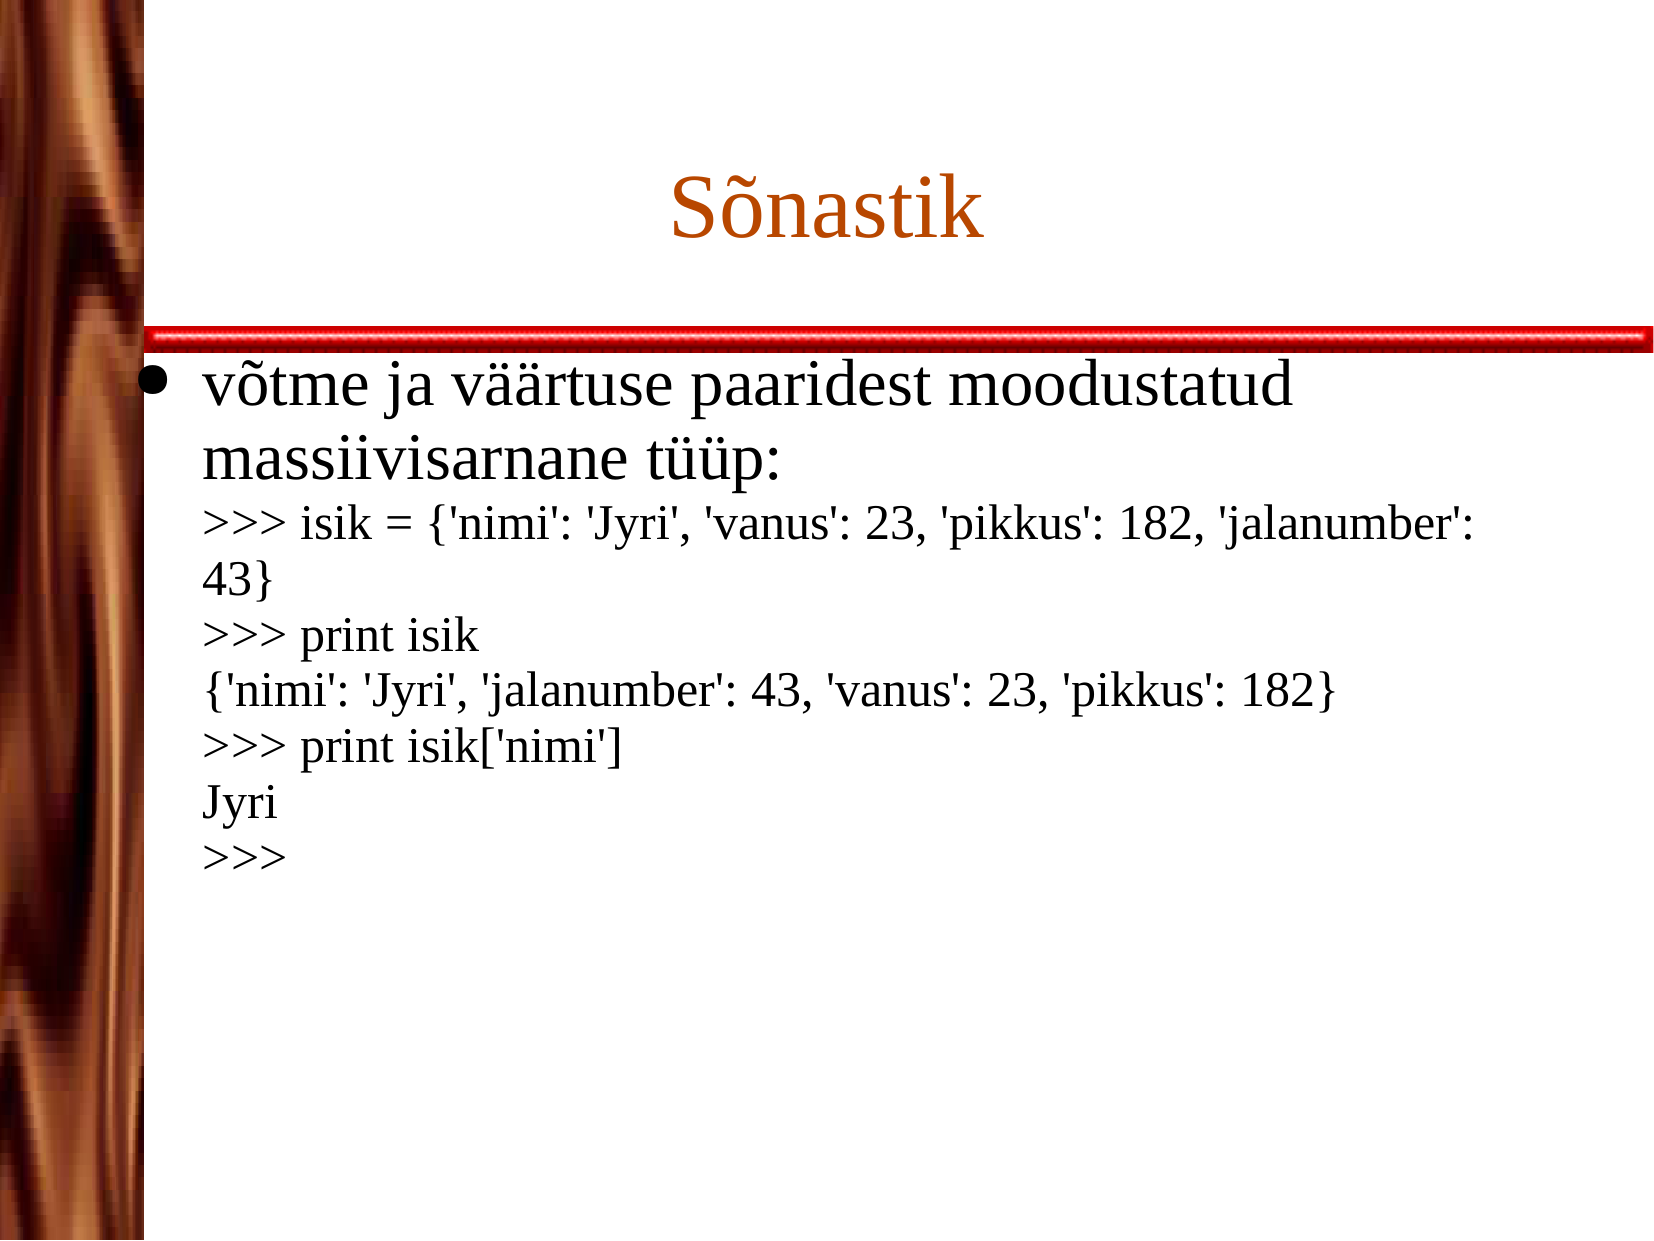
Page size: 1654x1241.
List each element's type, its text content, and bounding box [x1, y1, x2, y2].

title Sõnastik [121, 100, 1533, 312]
list võtme ja väärtuse paaridest moodustatud massiivisarnane tüüp: >>> isik = {'nimi': 'Jyri', 'vanus': 23, 'pikkus': 182, 'jalanumber': 43} >>> print isik {'nimi': 'Jyri', 'jalanumber': 43, 'vanus': 23, 'pikkus': 182} >>> print isik['nimi'] Jyri >>> [121, 344, 1533, 1126]
picture [0, 0, 1654, 1240]
